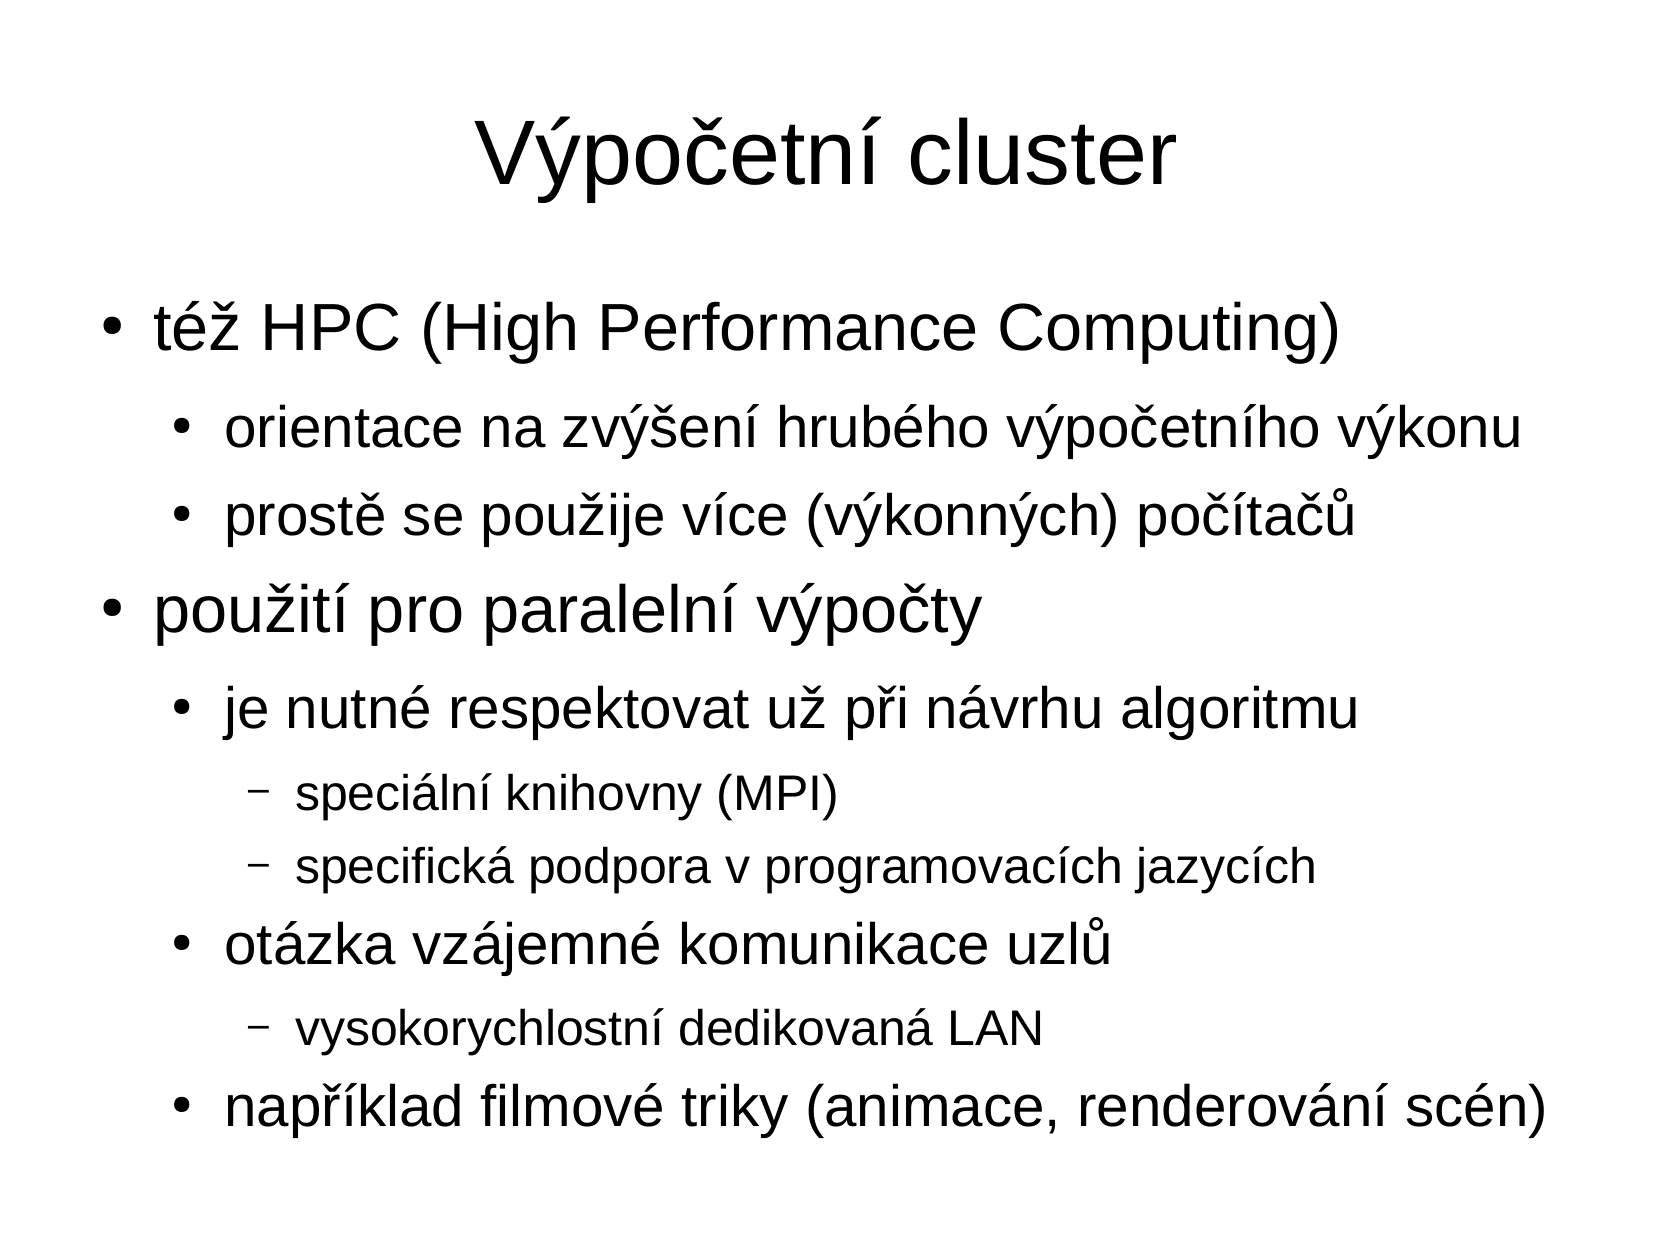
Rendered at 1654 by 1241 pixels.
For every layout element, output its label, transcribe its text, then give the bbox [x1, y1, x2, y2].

title Výpočetní cluster [82, 56, 1571, 250]
list též HPC (High Performance Computing) orientace na zvýšení hrubého výpočetního výkonu prostě se použije více (výkonných) počítačů použití pro paralelní výpočty je nutné respektovat už při návrhu algoritmu speciální knihovny (MPI) specifická podpora v programovacích jazycích otázka vzájemné komunikace uzlů vysokorychlostní dedikovaná LAN například filmové triky (animace, renderování scén) [82, 290, 1571, 1139]
